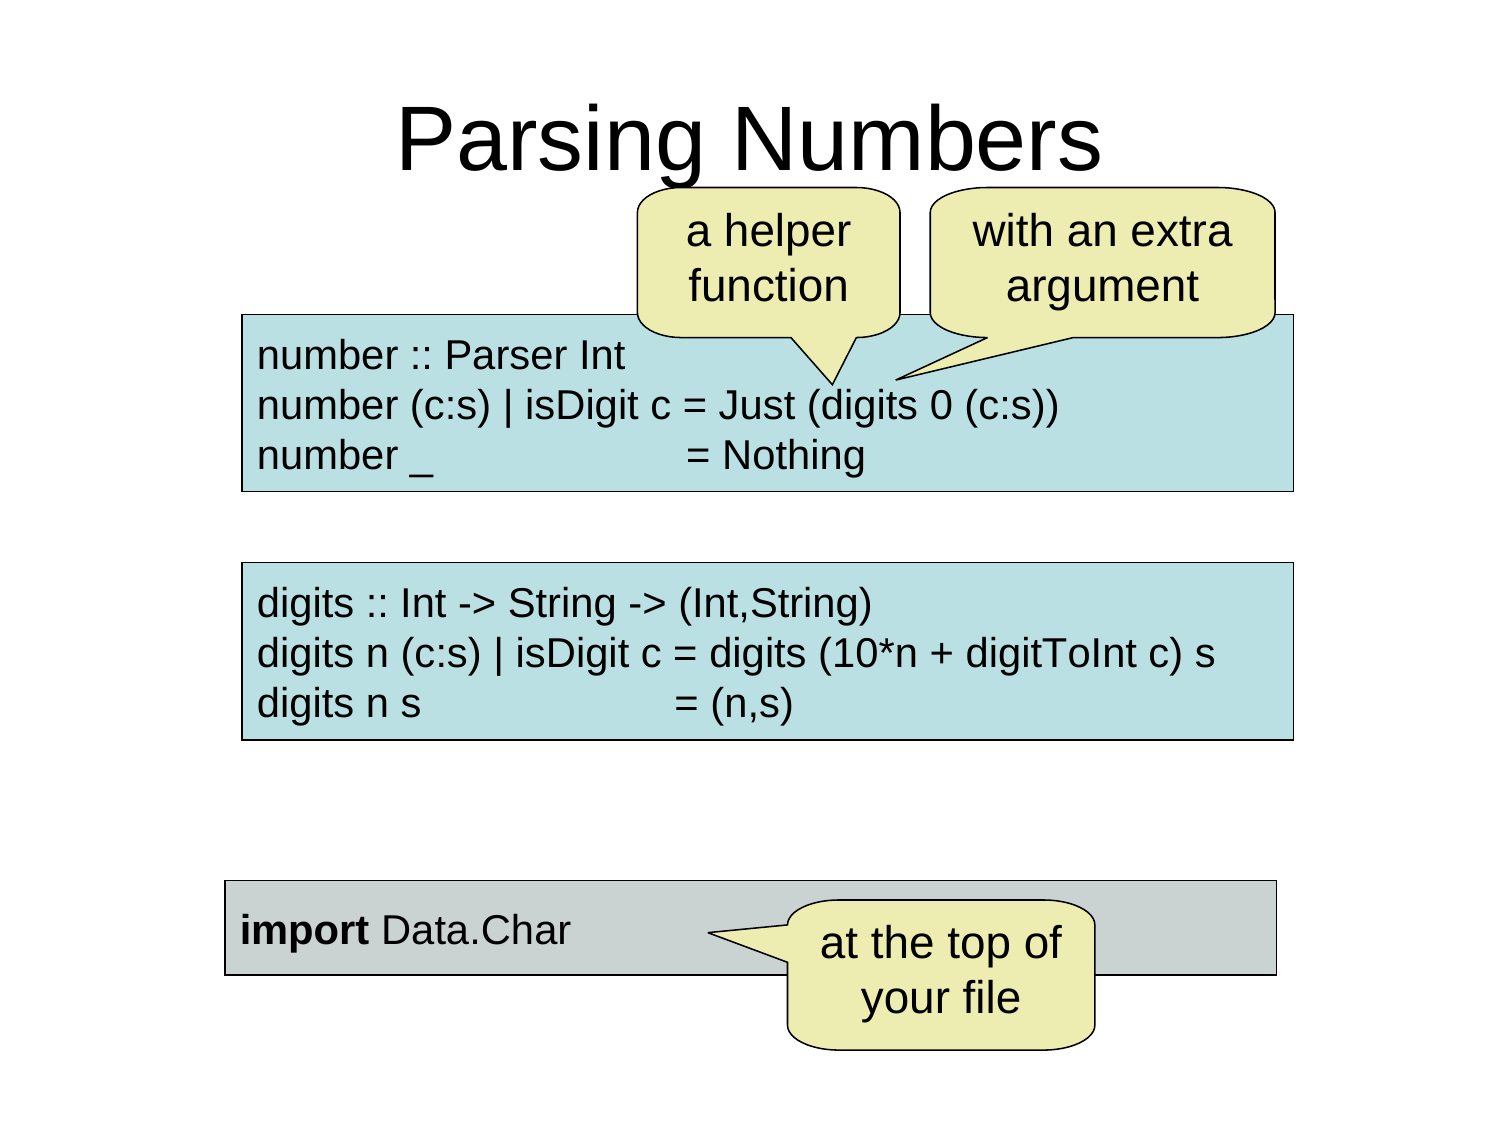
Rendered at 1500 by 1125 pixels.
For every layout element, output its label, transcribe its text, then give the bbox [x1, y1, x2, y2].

text_box with an extra argument [895, 187, 1276, 381]
title Parsing Numbers [75, 45, 1426, 233]
text_box digits :: Int -> String -> (Int,String) digits n (c:s) | isDigit c = digits (10*n + digitToInt c) s digits n s = (n,s) [242, 562, 1294, 740]
text_box at the top of your file [707, 900, 1095, 1051]
text_box import Data.Char [225, 880, 1277, 975]
text_box a helper function [637, 187, 901, 385]
text_box number :: Parser Int number (c:s) | isDigit c = Just (digits 0 (c:s)) number _ = Nothing [242, 314, 1294, 492]
